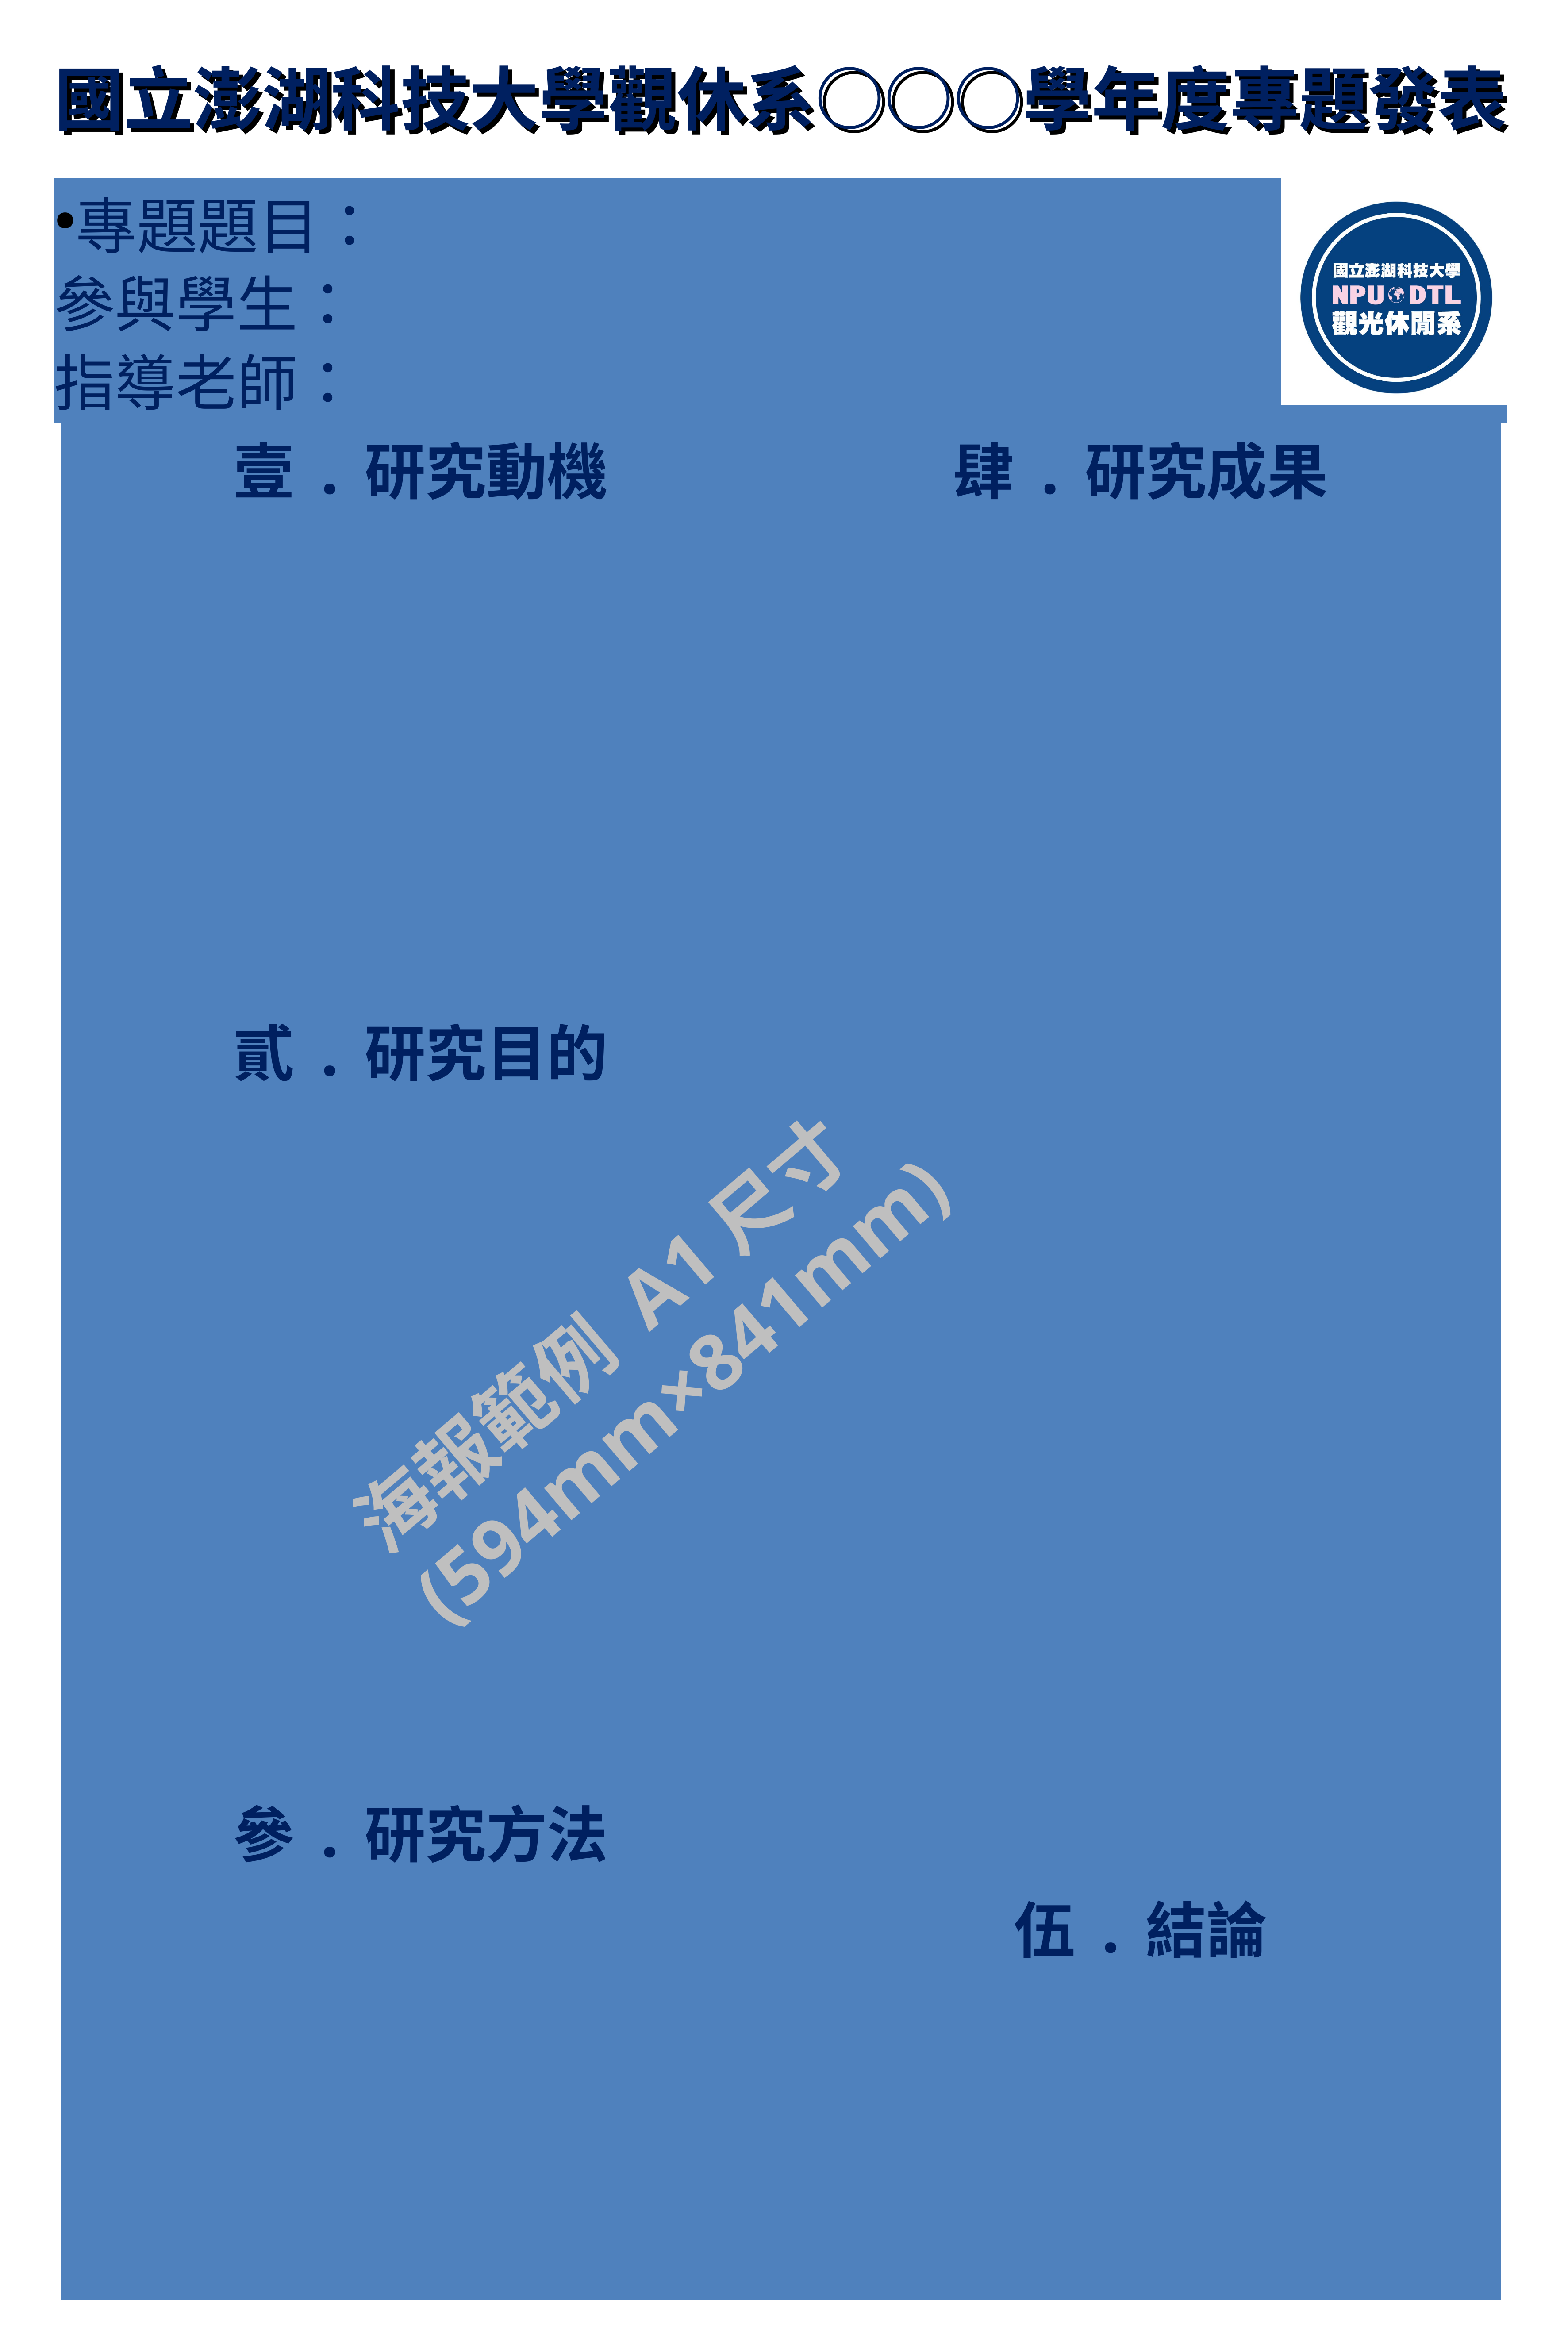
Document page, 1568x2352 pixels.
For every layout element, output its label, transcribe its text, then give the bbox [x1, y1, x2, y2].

table_cell [781, 1787, 1501, 1882]
table_header 專題題目： [54, 178, 1281, 256]
table_cell [61, 519, 781, 1005]
table_cell [781, 1981, 1501, 2300]
picture [1281, 178, 1509, 405]
table_cell 參與學生： [54, 256, 1281, 335]
table_cell [781, 1100, 797, 1114]
table_cell 參.研究方法 [61, 1787, 781, 1882]
table_cell [61, 1100, 781, 1787]
table_cell [61, 1882, 781, 2300]
table_cell 貳.研究目的 [61, 1005, 781, 1100]
table_header 肆.研究成果 [781, 423, 1501, 519]
text_box 海報範例 A1尺寸(594mm×841mm) [328, 685, 1352, 1578]
table_cell [781, 1100, 1501, 1787]
table_cell 伍.結論 [781, 1882, 1501, 1981]
table_cell 指導老師： [54, 335, 1507, 423]
table_header 壹.研究動機 [61, 423, 781, 519]
text_box 國立澎湖科技大學觀休系○○○學年度專題發表 [5, 52, 1556, 142]
table_cell [781, 519, 1501, 1100]
